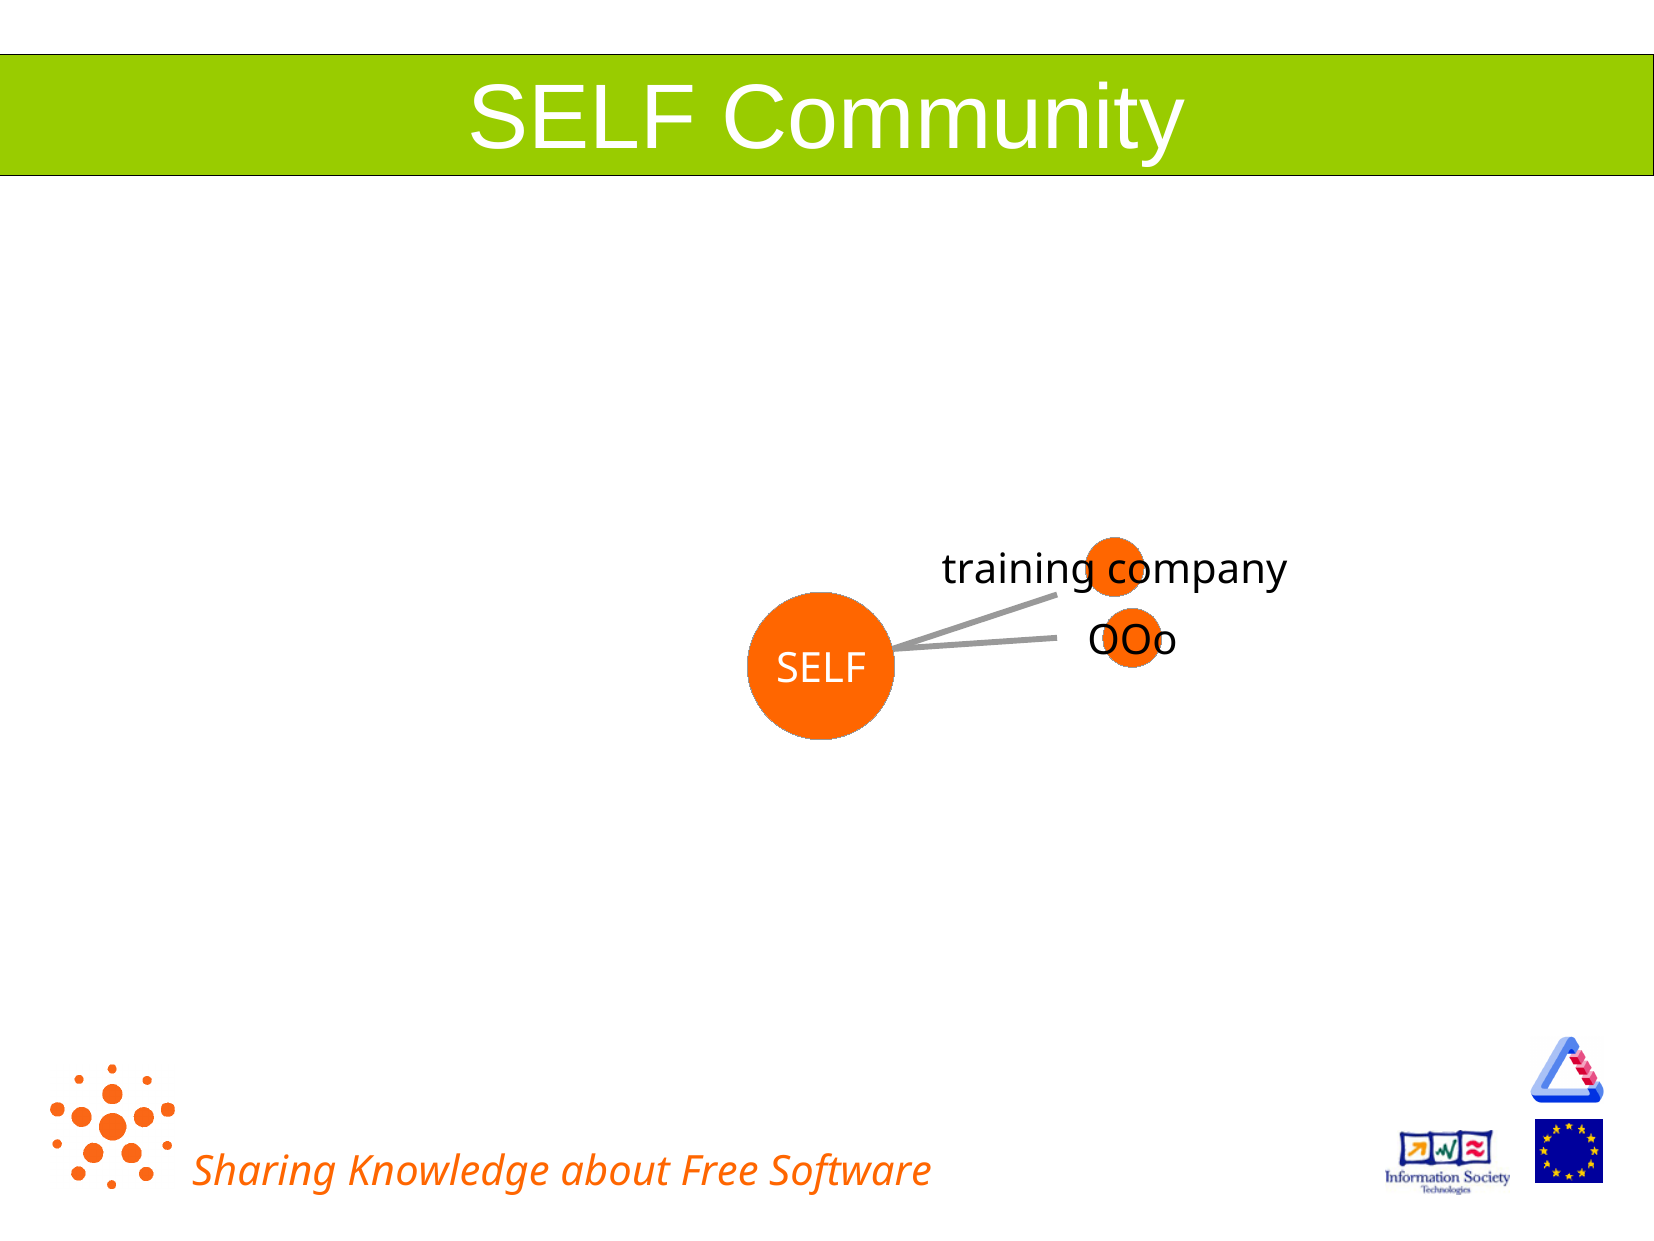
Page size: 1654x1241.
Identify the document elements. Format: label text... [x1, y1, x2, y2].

text_box training company [1085, 537, 1144, 597]
picture [1385, 1130, 1510, 1195]
picture [1530, 1036, 1604, 1104]
title SELF Community [82, 48, 1571, 185]
picture [50, 1064, 175, 1189]
picture [1535, 1119, 1603, 1183]
text_box OOo [1102, 627, 1113, 651]
text_box OOo [1106, 608, 1162, 668]
text_box SELF [747, 592, 895, 740]
